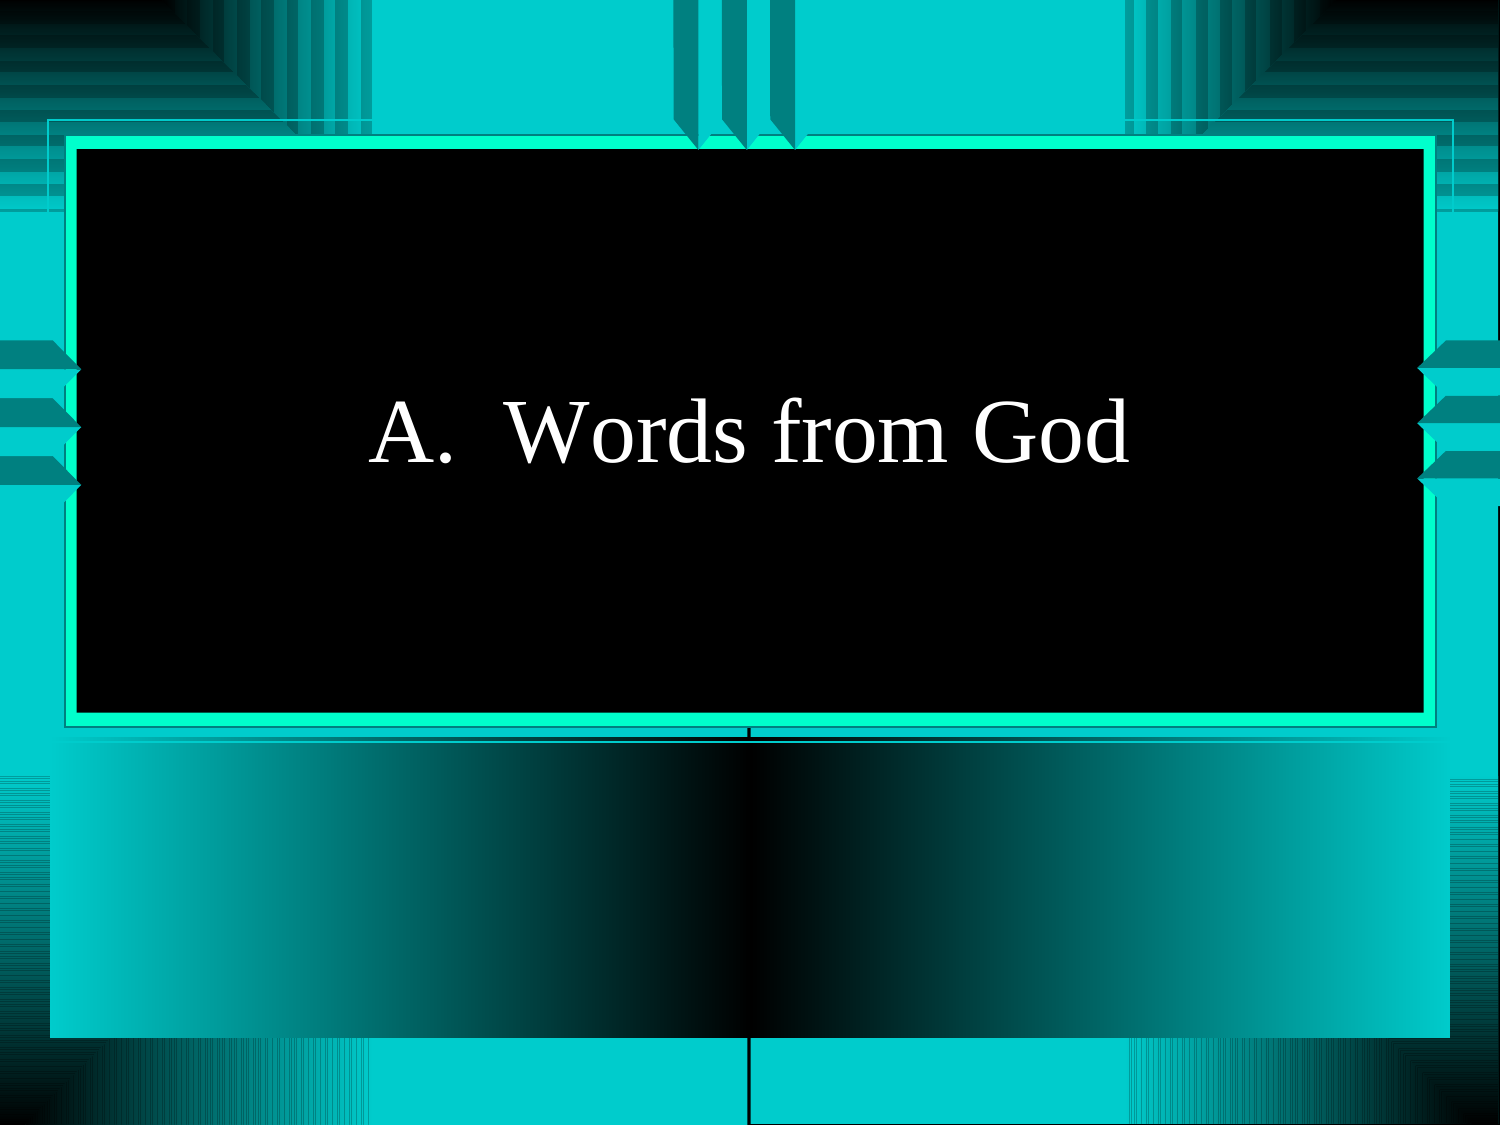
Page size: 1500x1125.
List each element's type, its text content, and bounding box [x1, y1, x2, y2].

title A. Words from God [112, 337, 1388, 526]
